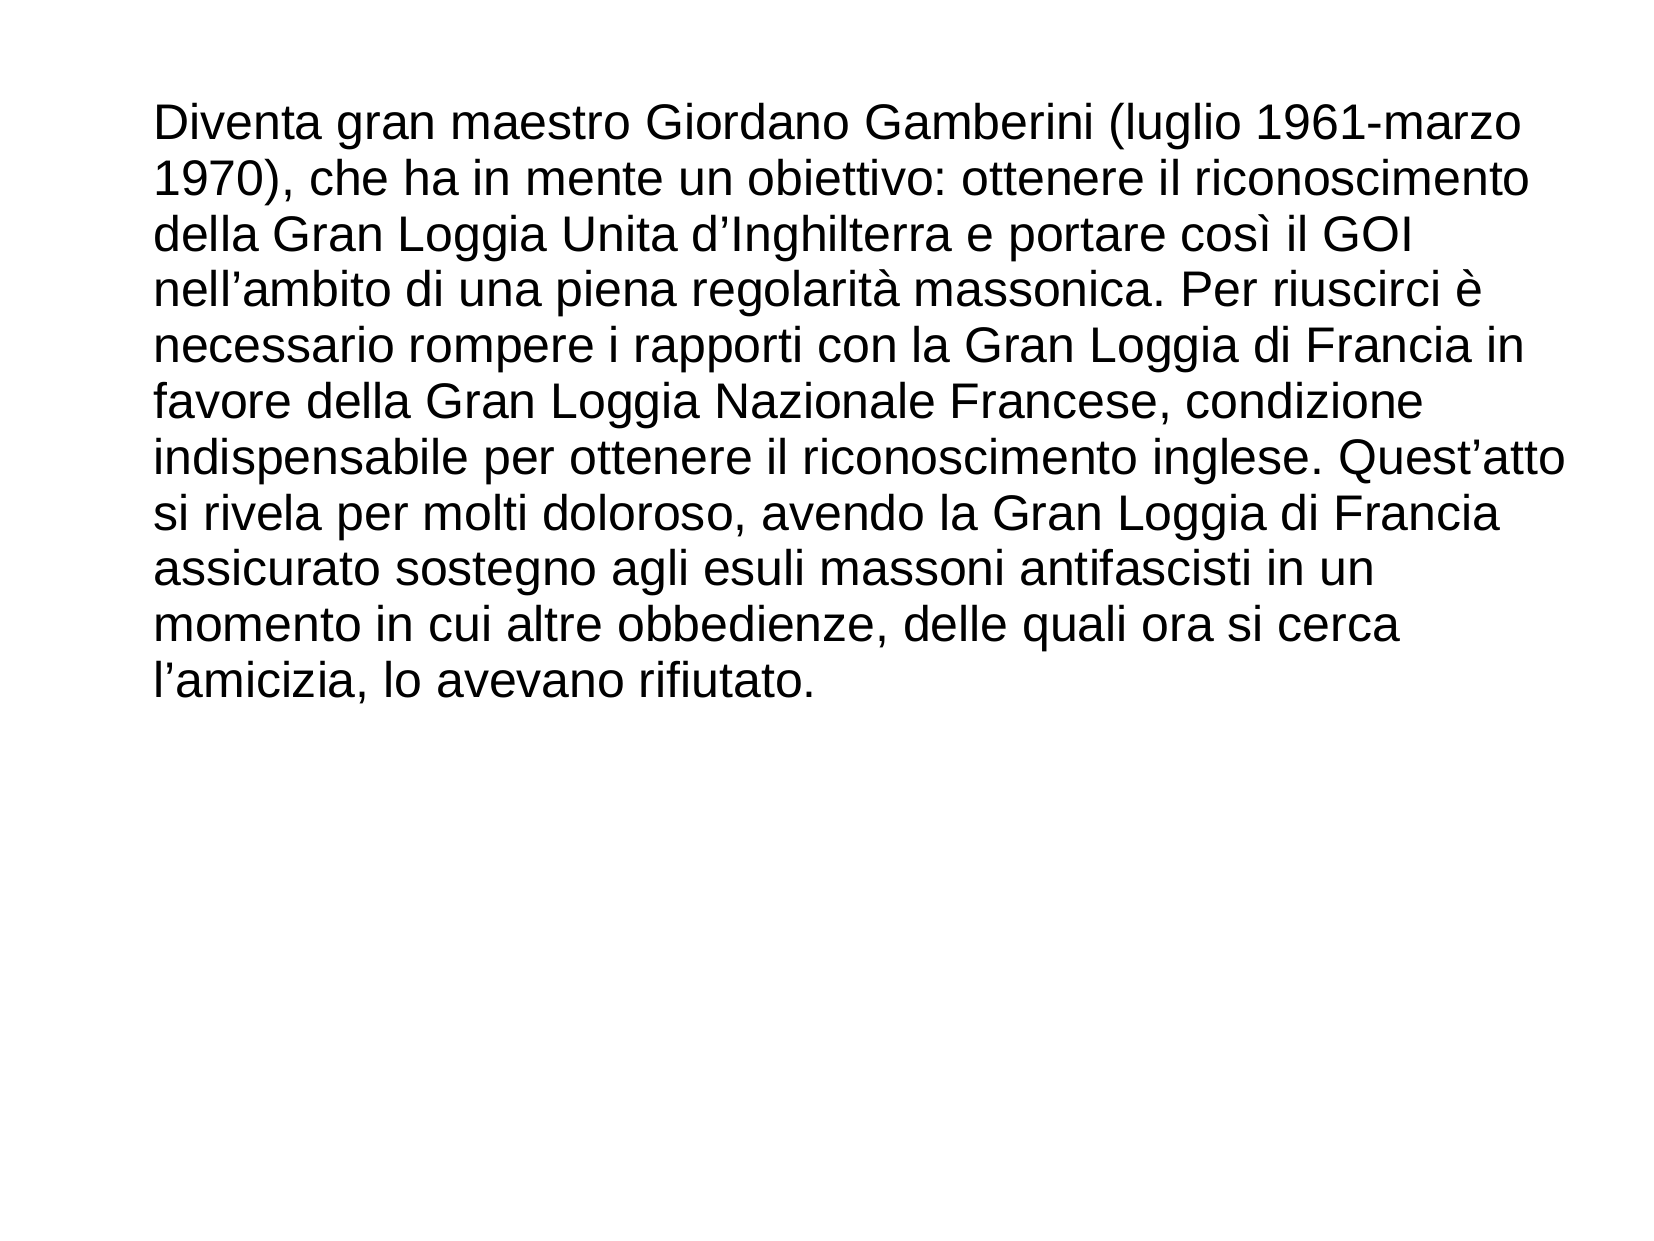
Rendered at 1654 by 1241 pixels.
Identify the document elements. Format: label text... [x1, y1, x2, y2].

list Diventa gran maestro Giordano Gamberini (luglio 1961-marzo 1970), che ha in mente un obiettivo: ottenere il riconoscimento della Gran Loggia Unita d’Inghilterra e portare così il GOI nell’ambito di una piena regolarità massonica. Per riuscirci è necessario rompere i rapporti con la Gran Loggia di Francia in favore della Gran Loggia Nazionale Francese, condizione indispensabile per ottenere il riconoscimento inglese. Quest’atto si rivela per molti doloroso, avendo la Gran Loggia di Francia assicurato sostegno agli esuli massoni antifascisti in un momento in cui altre obbedienze, delle quali ora si cerca l’amicizia, lo avevano rifiutato. [82, 94, 1571, 1146]
